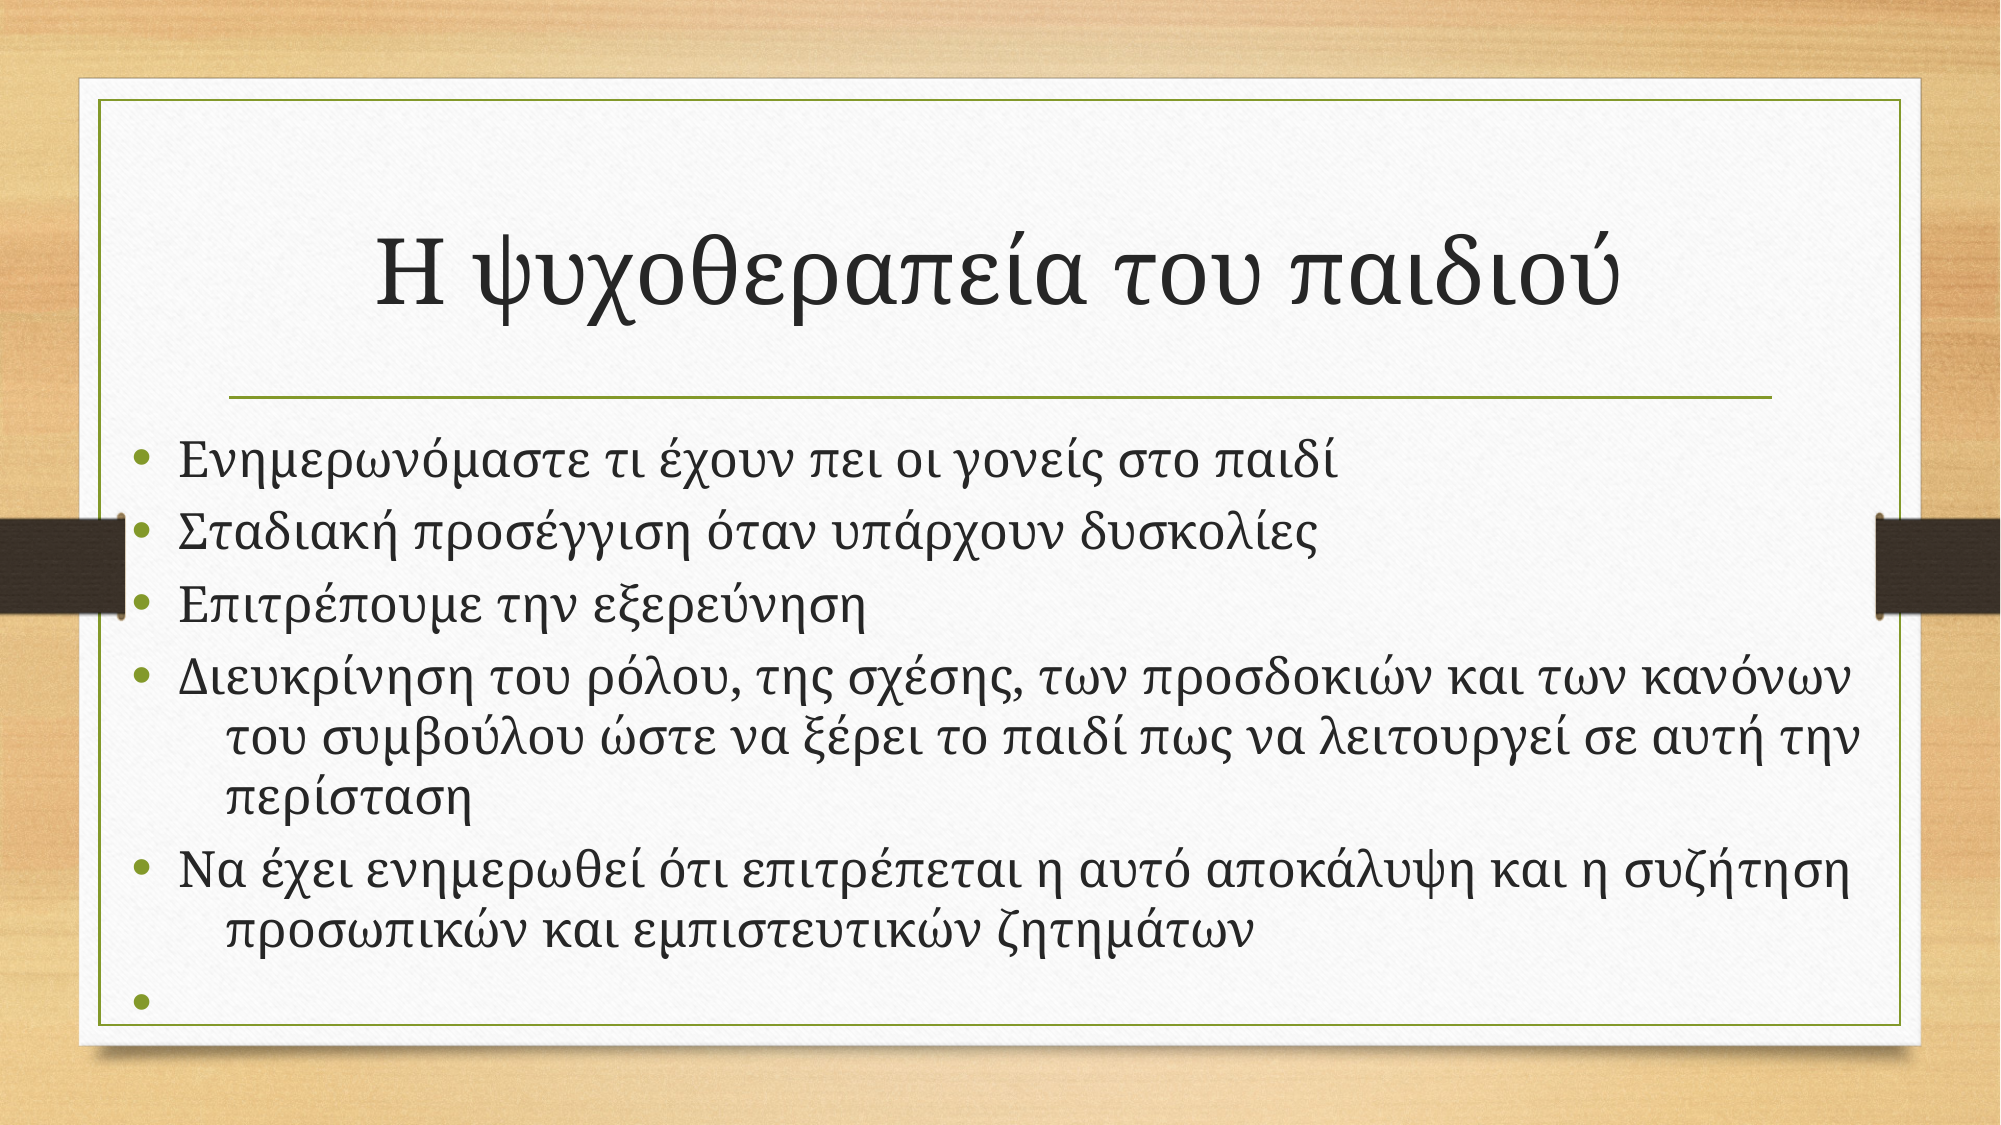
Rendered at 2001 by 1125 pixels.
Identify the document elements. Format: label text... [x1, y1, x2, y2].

list Ενημερωνόμαστε τι έχουν πει οι γονείς στο παιδί Σταδιακή προσέγγιση όταν υπάρχουν δυσκολίες Επιτρέπουμε την εξερεύνηση Διευκρίνηση του ρόλου, της σχέσης, των προσδοκιών και των κανόνων του συμβούλου ώστε να ξέρει το παιδί πως να λειτουργεί σε αυτή την περίσταση Να έχει ενημερωθεί ότι επιτρέπεται η αυτό αποκάλυψη και η συζήτηση προσωπικών και εμπιστευτικών ζητημάτων [116, 419, 1884, 1021]
title Η ψυχοθεραπεία του παιδιού [212, 161, 1788, 376]
